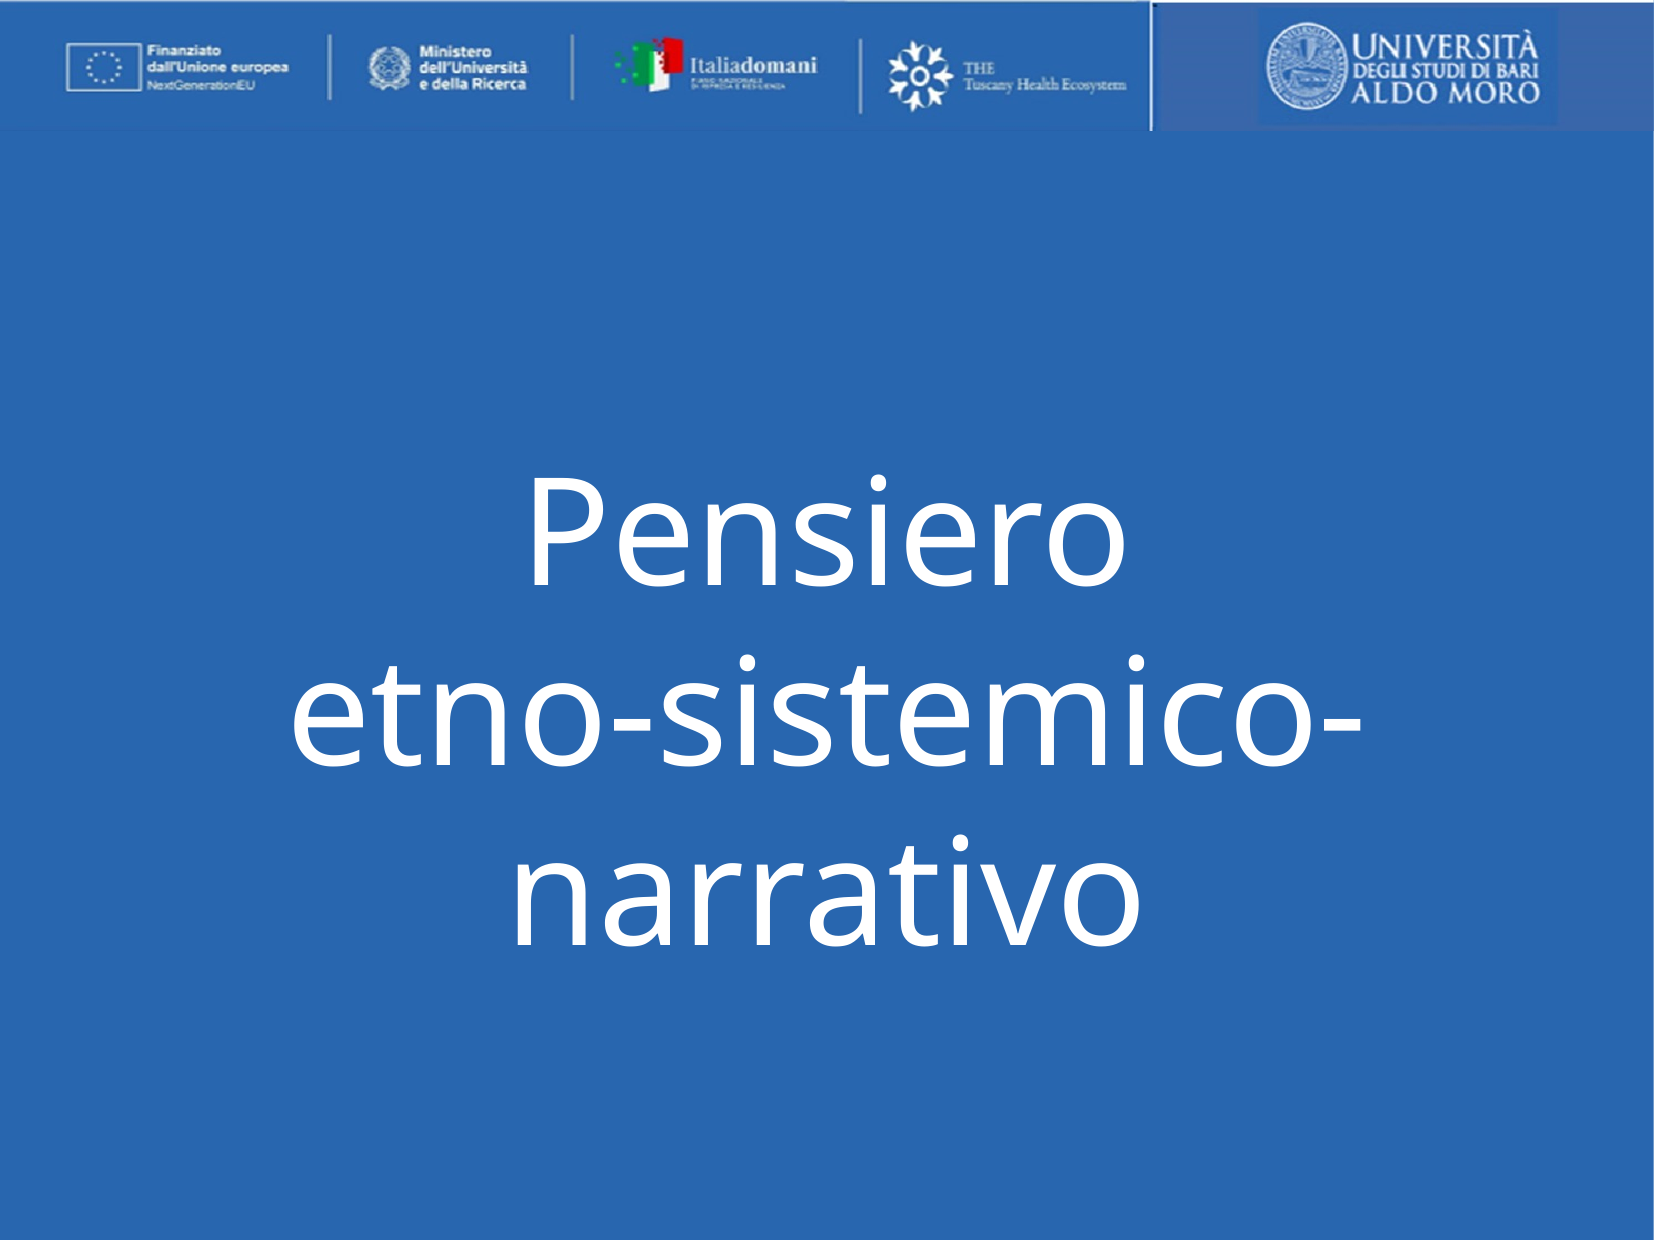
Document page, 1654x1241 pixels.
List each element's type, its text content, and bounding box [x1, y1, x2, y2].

picture [0, 0, 1654, 132]
subtitle Pensiero etno-sistemico-narrativo info@etnopsi.it [63, 428, 1591, 813]
